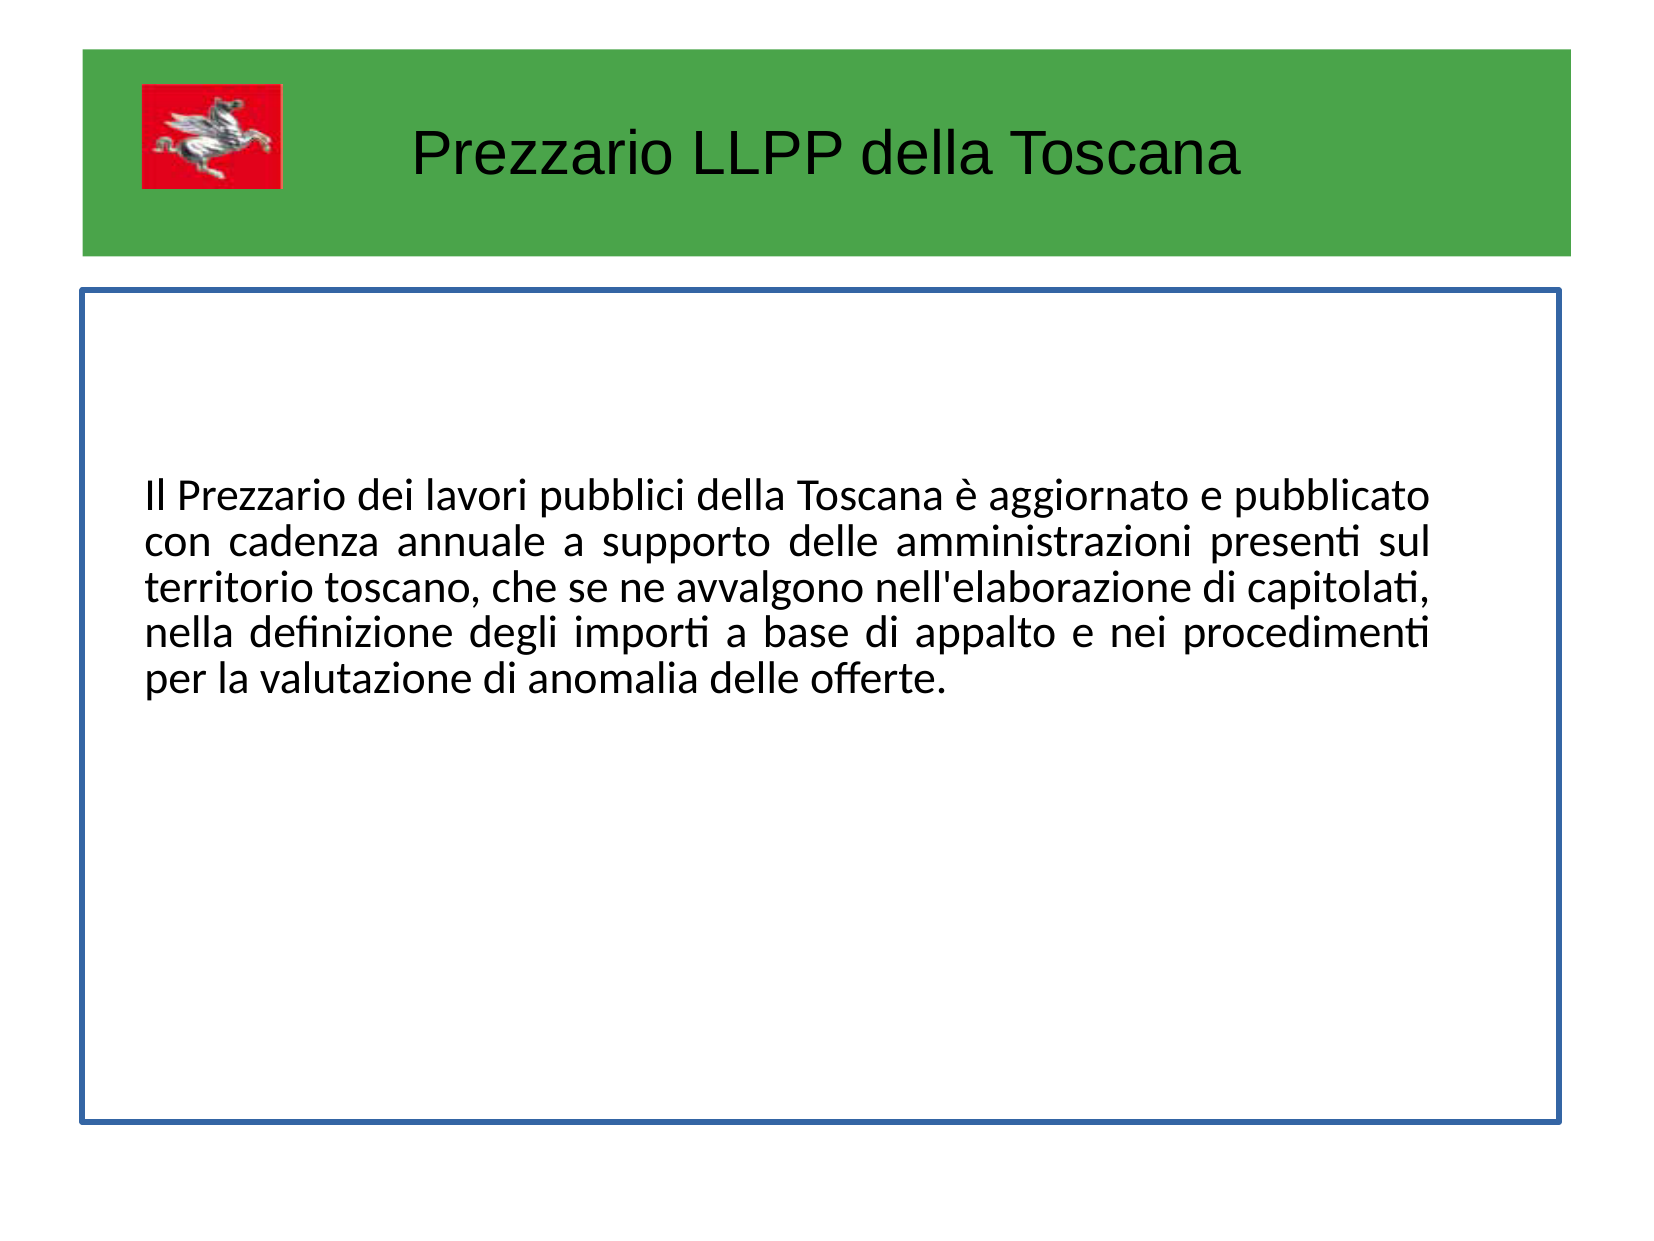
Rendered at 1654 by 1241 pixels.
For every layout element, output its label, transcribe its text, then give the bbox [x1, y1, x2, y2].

subtitle Il Prezzario dei lavori pubblici della Toscana è aggiornato e pubblicato con cadenza annuale a supporto delle amministrazioni presenti sul territorio toscano, che se ne avvalgono nell'elaborazione di capitolati, nella definizione degli importi a base di appalto e nei procedimenti per la valutazione di anomalia delle offerte. [82, 290, 1560, 1123]
picture [141, 84, 283, 189]
title Prezzario LLPP della Toscana [82, 49, 1571, 257]
